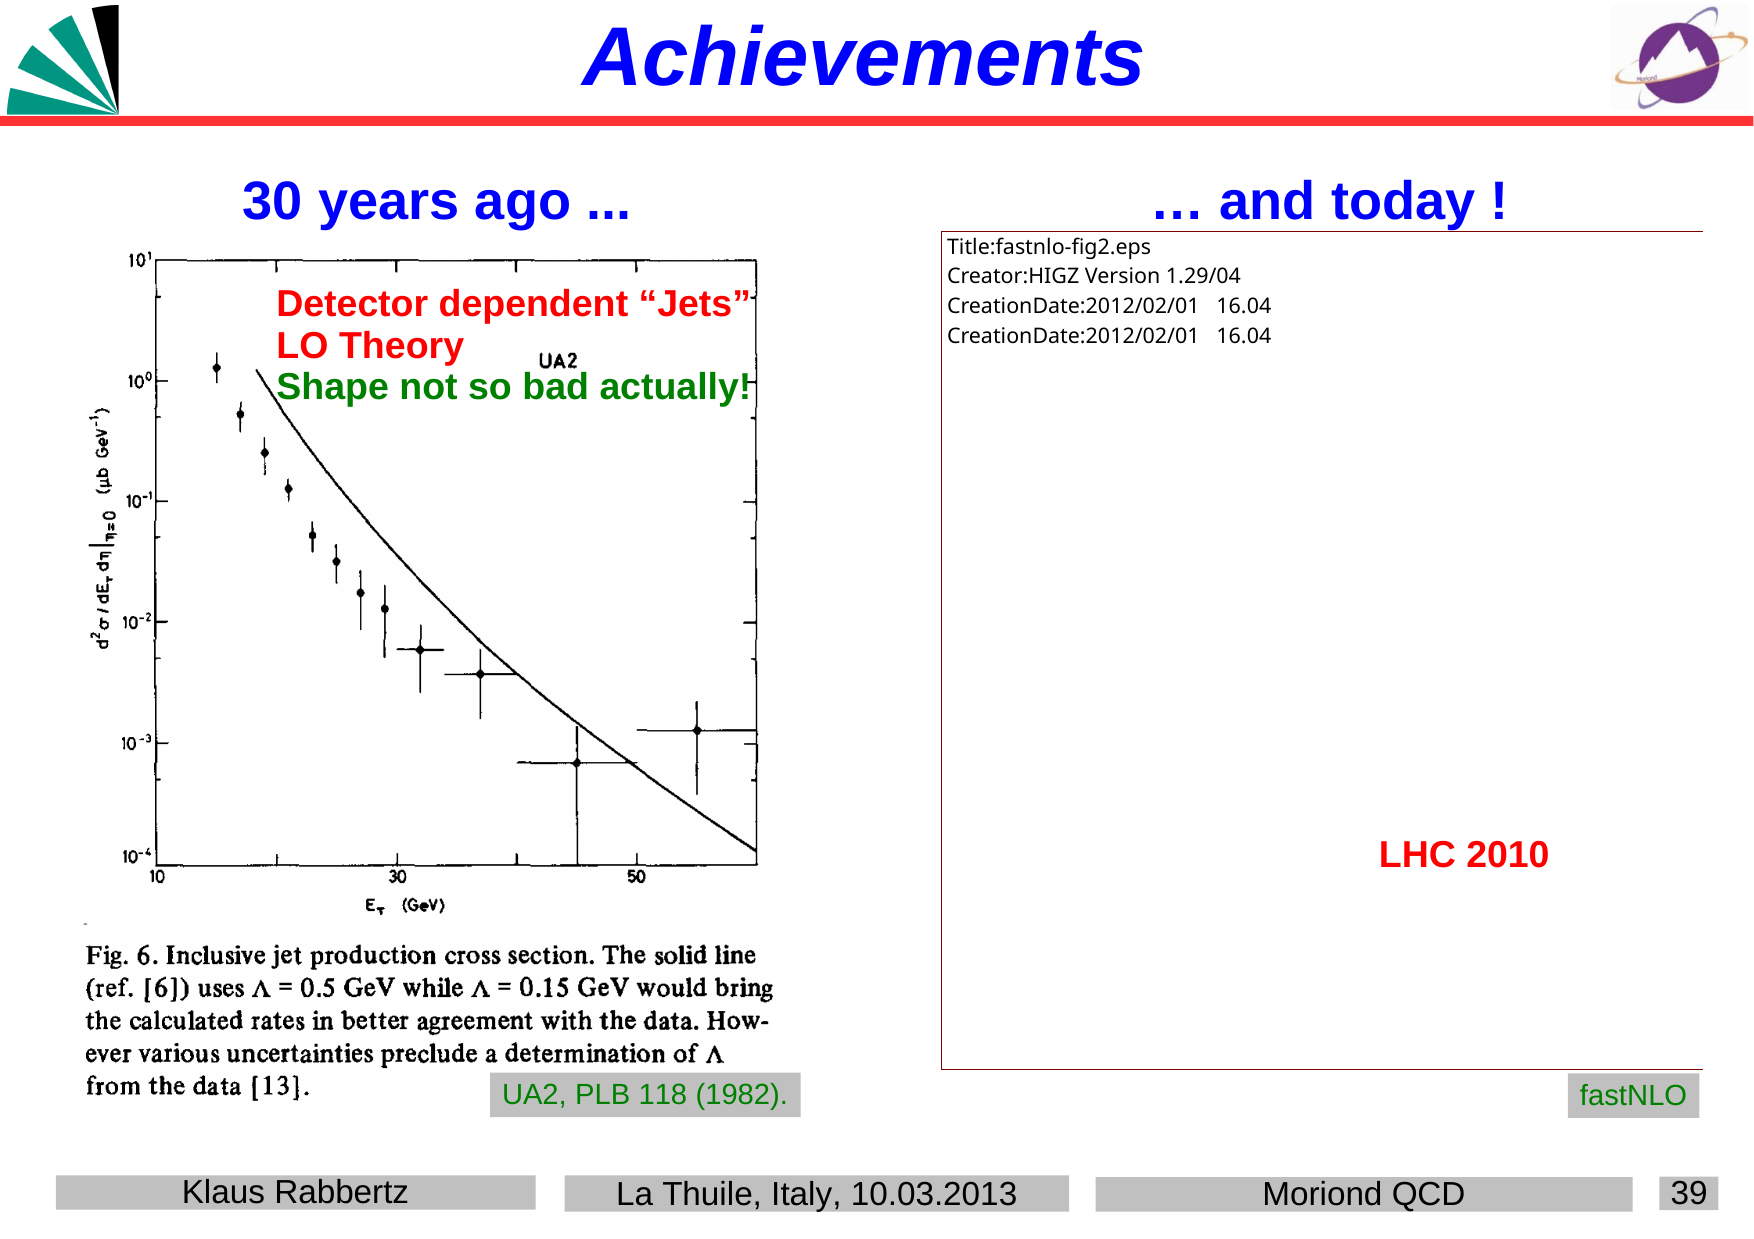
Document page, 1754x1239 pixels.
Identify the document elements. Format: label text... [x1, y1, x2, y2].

text_box fastNLO [1567, 1073, 1700, 1118]
title Achievements [123, 0, 1606, 114]
text_box Detector dependent “Jets” LO Theory Shape not so bad actually! [264, 276, 764, 414]
picture [940, 229, 1703, 1070]
text_box … and today ! [1138, 165, 1521, 238]
picture [1611, 5, 1748, 110]
text_box 30 years ago ... [230, 165, 644, 238]
picture [71, 244, 773, 1112]
text_box UA2, PLB 118 (1982). [490, 1072, 801, 1118]
picture [7, 5, 119, 116]
text_box LHC 2010 [1367, 827, 1562, 882]
